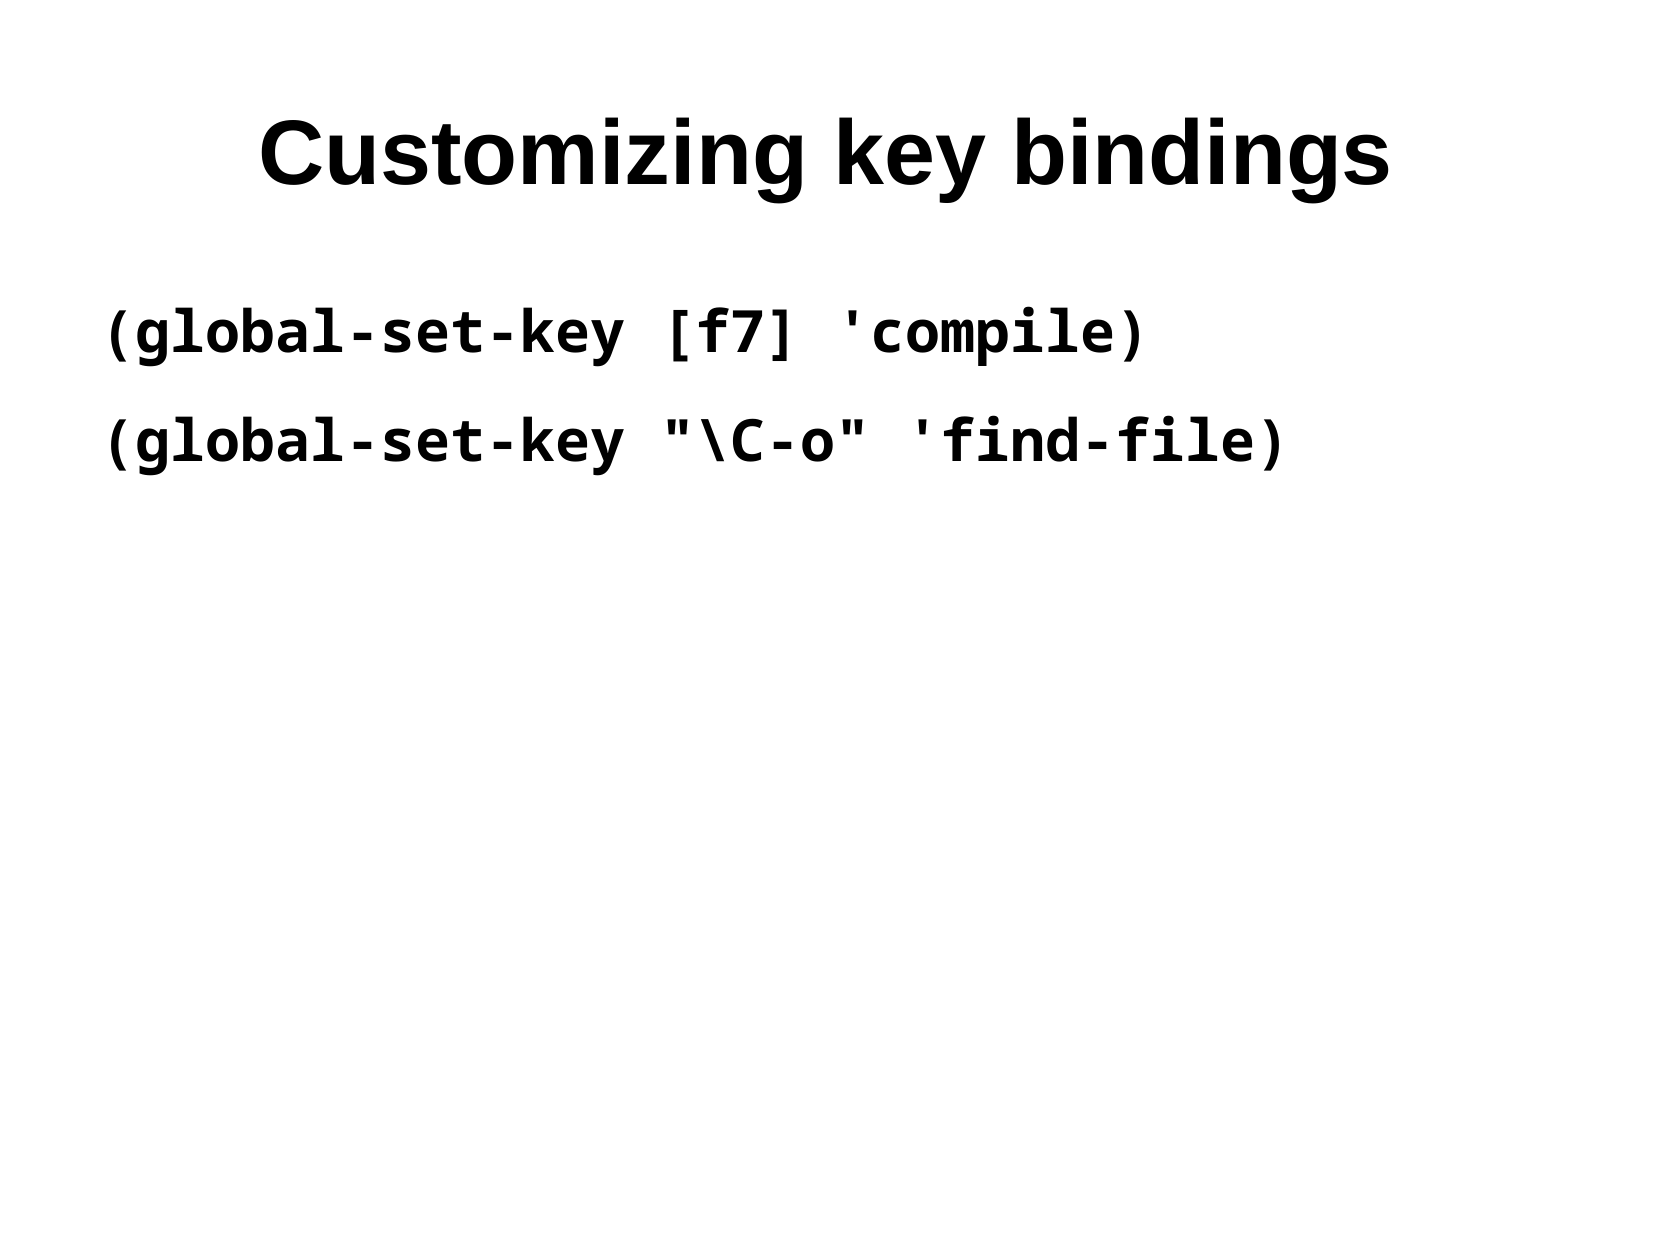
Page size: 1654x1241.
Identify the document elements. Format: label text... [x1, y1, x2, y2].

title Customizing key bindings [82, 56, 1571, 250]
list (global-set-key [f7] 'compile) (global-set-key "\C-o" 'find-file) [82, 290, 1571, 1094]
